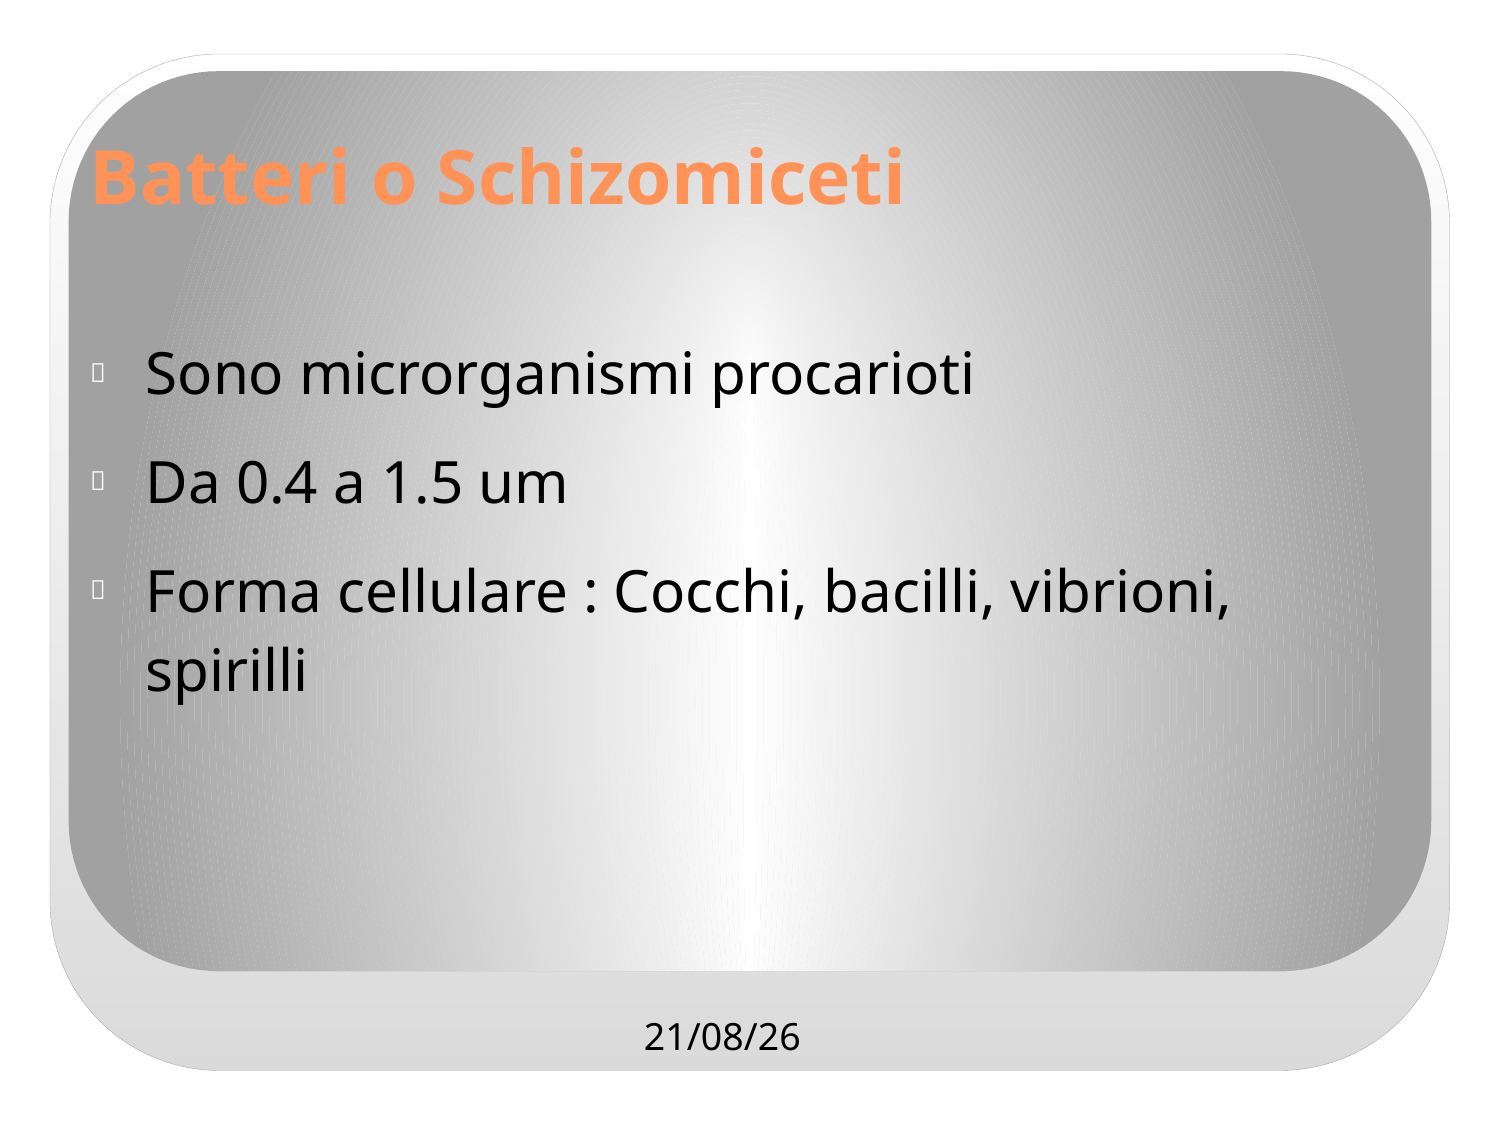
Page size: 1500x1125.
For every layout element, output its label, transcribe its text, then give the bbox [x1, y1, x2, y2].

title Batteri o Schizomiceti [75, 57, 1425, 293]
list Sono microrganismi procarioti Da 0.4 a 1.5 um Forma cellulare : Cocchi, bacilli, vibrioni, spirilli [75, 324, 1425, 1021]
